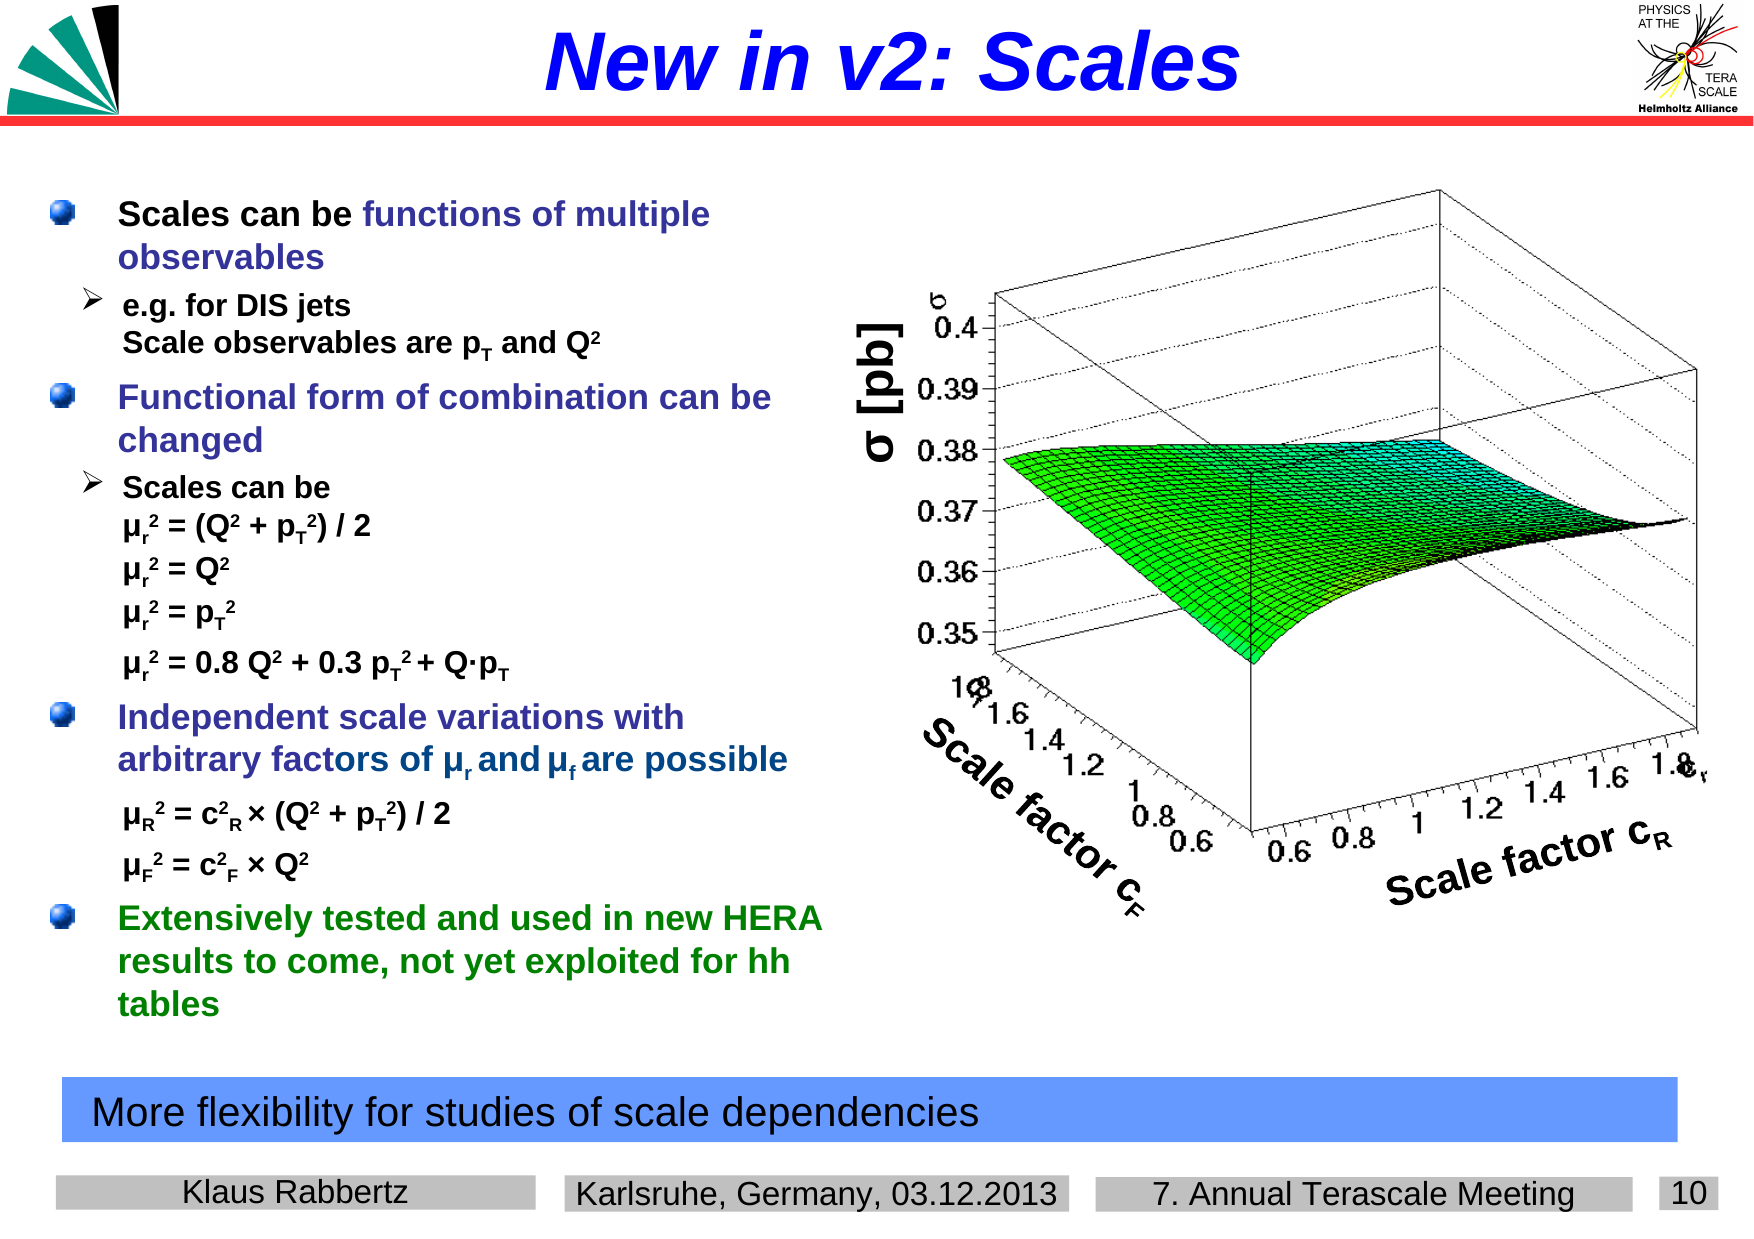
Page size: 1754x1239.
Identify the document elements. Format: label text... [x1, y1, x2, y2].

text_box More flexibility for studies of scale dependencies [62, 1077, 1678, 1143]
picture [1631, 1, 1745, 115]
title New in v2: Scales [123, 0, 1606, 115]
text_box Scale factor cF [880, 679, 1187, 941]
text_box σ [pb] [835, 307, 911, 498]
picture [904, 168, 1720, 872]
text_box Scale factor cR [1347, 785, 1692, 937]
picture [904, 754, 1051, 872]
picture [7, 5, 119, 116]
list Scales can be functions of multiple observables e.g. for DIS jets Scale observables are pT and Q2 Functional form of combination can be changed Scales can be μr2 = (Q2 + pT2) / 2 μr2 = Q2 μr2 = pT2 μr2 = 0.8 Q2 + 0.3 pT2 + Q·pT Independent scale variations with arbitrary factors of μr and μf are possible μR2 = c2R × (Q2 + pT2) / 2 μF2 = c2F × Q2 Extensively tested and used in new HERA results to come, not yet exploited for hh tables [24, 183, 853, 1035]
